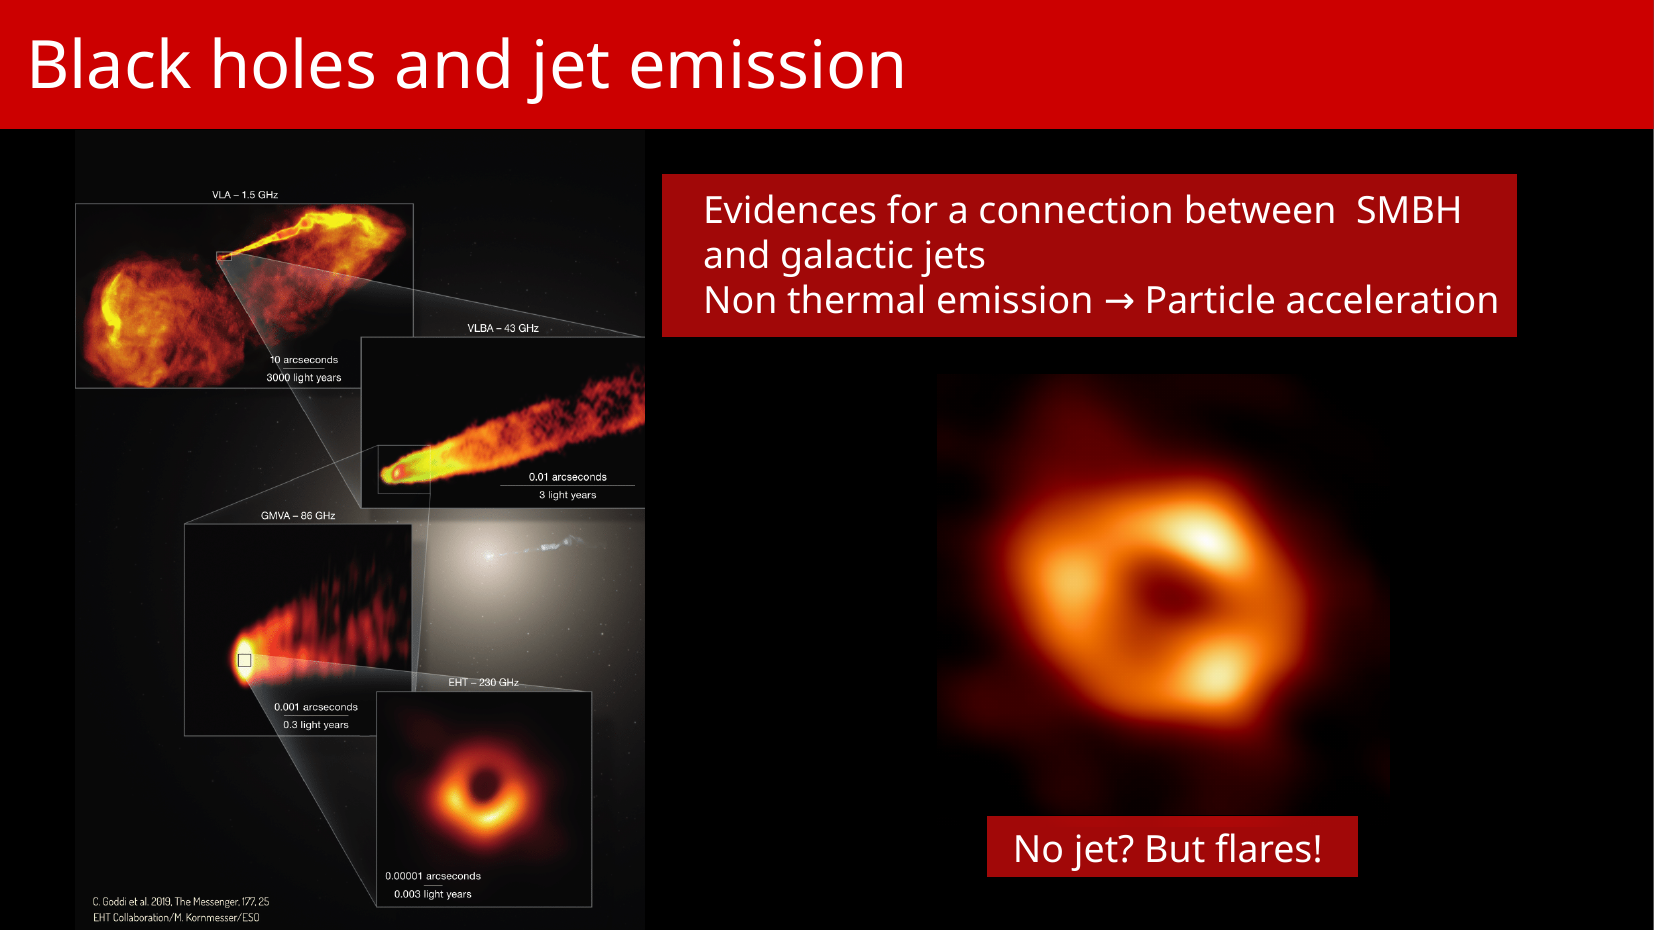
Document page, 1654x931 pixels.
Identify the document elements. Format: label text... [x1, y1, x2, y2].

text_box [986, 815, 1359, 878]
text_box [661, 173, 1518, 338]
picture [937, 374, 1390, 827]
text_box Evidences for a connection between SMBH and galactic jets Non thermal emission → Particle acceleration [688, 178, 1518, 358]
title Black holes and jet emission [26, 9, 1567, 113]
text_box No jet? But flares! [998, 817, 1359, 897]
picture [75, 130, 645, 930]
